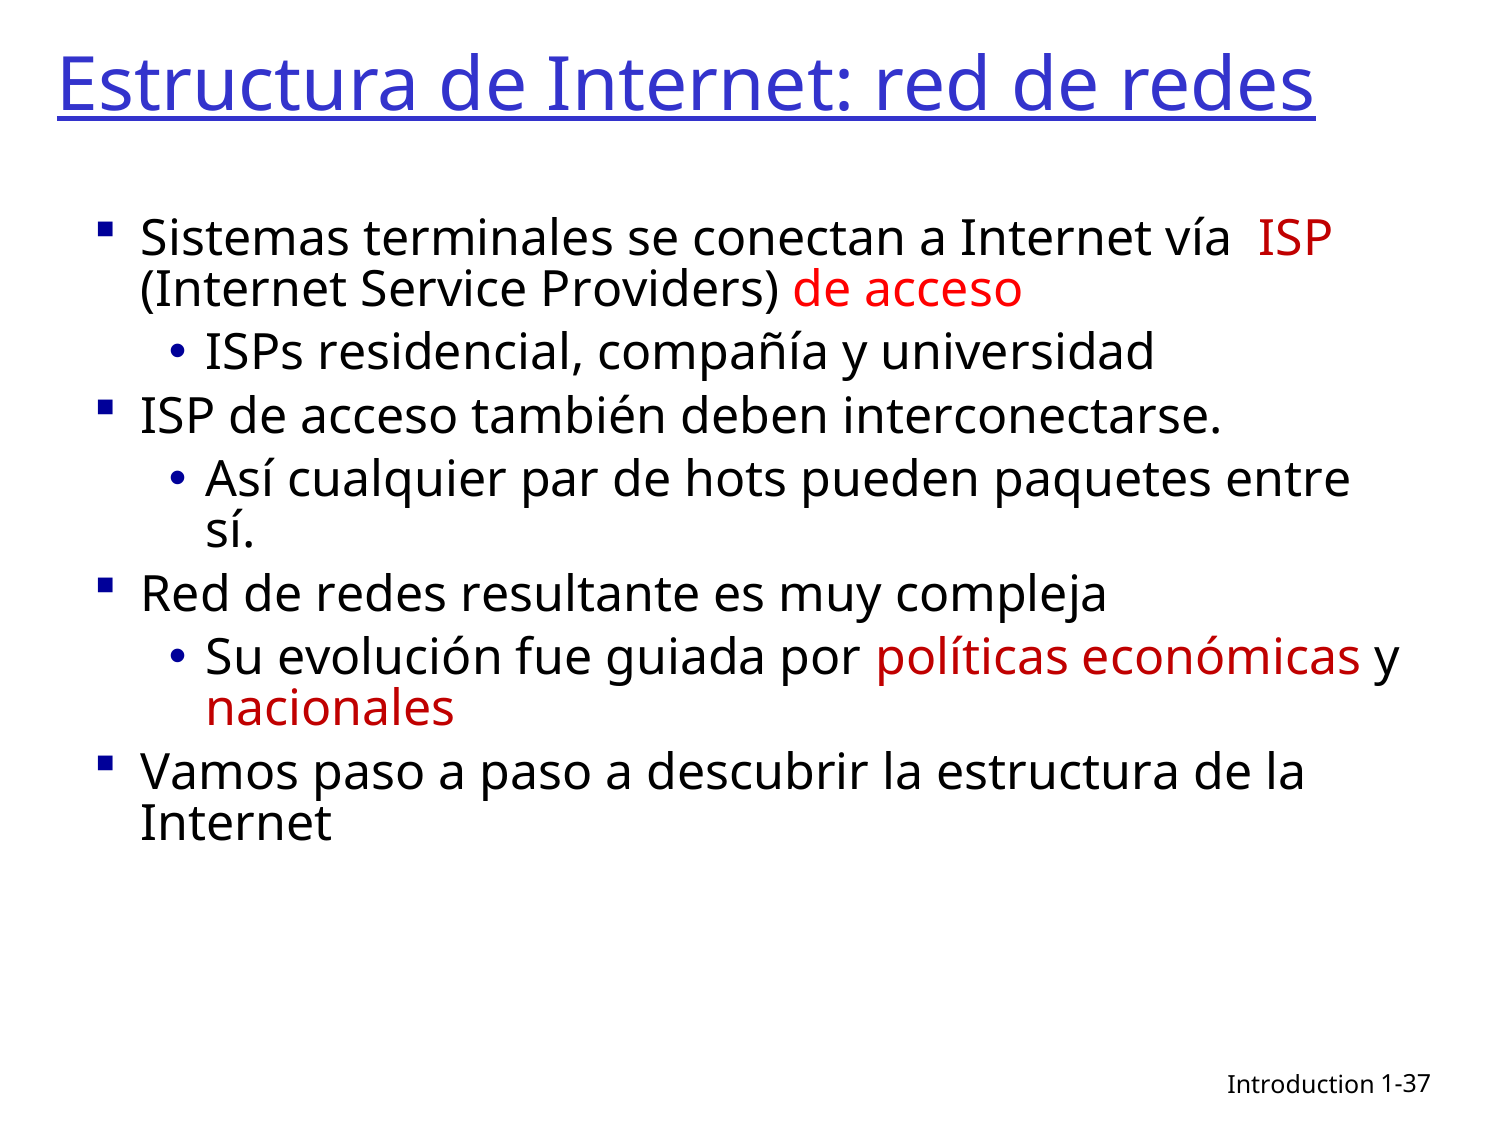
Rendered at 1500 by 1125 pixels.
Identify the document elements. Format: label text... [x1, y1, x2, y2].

text_box Sistemas terminales se conectan a Internet vía ISP (Internet Service Providers) de acceso ISPs residencial, compañía y universidad ISP de acceso también deben interconectarse. Así cualquier par de hots pueden paquetes entre sí. Red de redes resultante es muy compleja Su evolución fue guiada por políticas económicas y nacionales Vamos paso a paso a descubrir la estructura de la Internet [78, 207, 1424, 970]
text_box Introduction [914, 1060, 1390, 1109]
title Estructura de Internet: red de redes [41, 27, 1476, 134]
text_box 1-<number> [1365, 1060, 1477, 1106]
